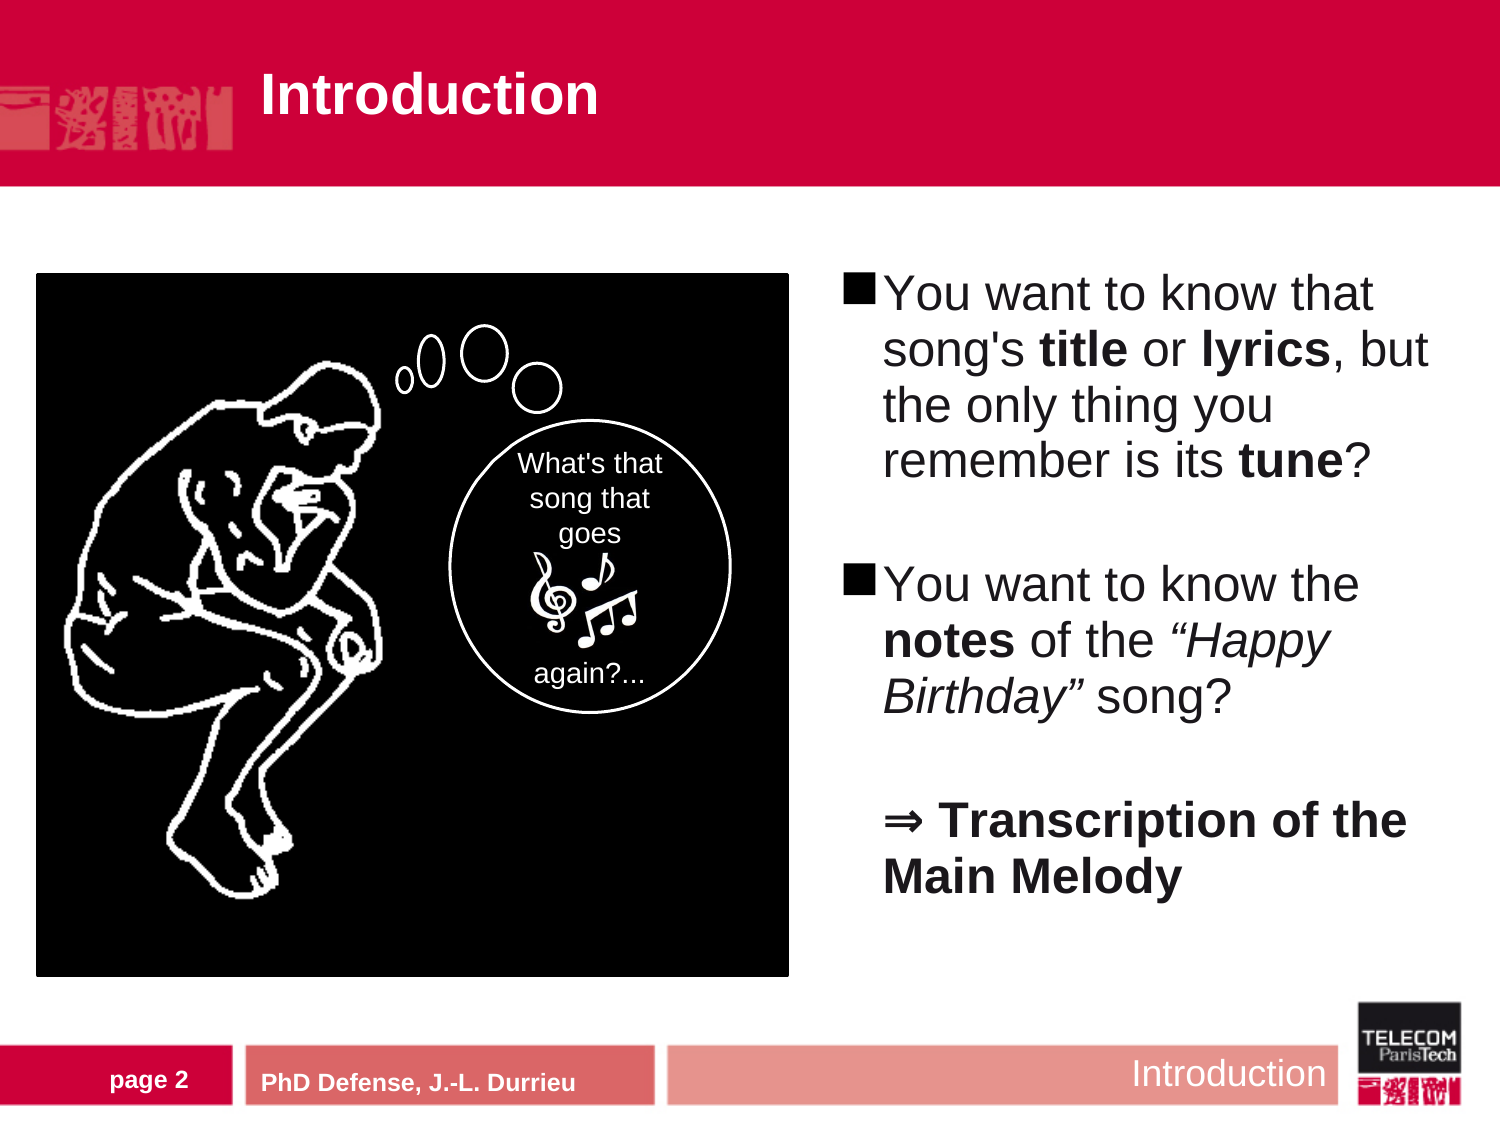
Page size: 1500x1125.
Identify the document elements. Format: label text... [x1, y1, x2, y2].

text_box Introduction [1116, 1042, 1342, 1125]
text_box What's that song that goes again?... [449, 420, 731, 713]
list You want to know that song's title or lyrics, but the only thing you remember is its tune? You want to know the notes of the “Happy Birthday” song? ⇒ Transcription of the Main Melody [844, 265, 1460, 1008]
picture [0, 0, 1500, 1125]
title Introduction [245, 0, 1459, 231]
text_box [37, 274, 788, 976]
